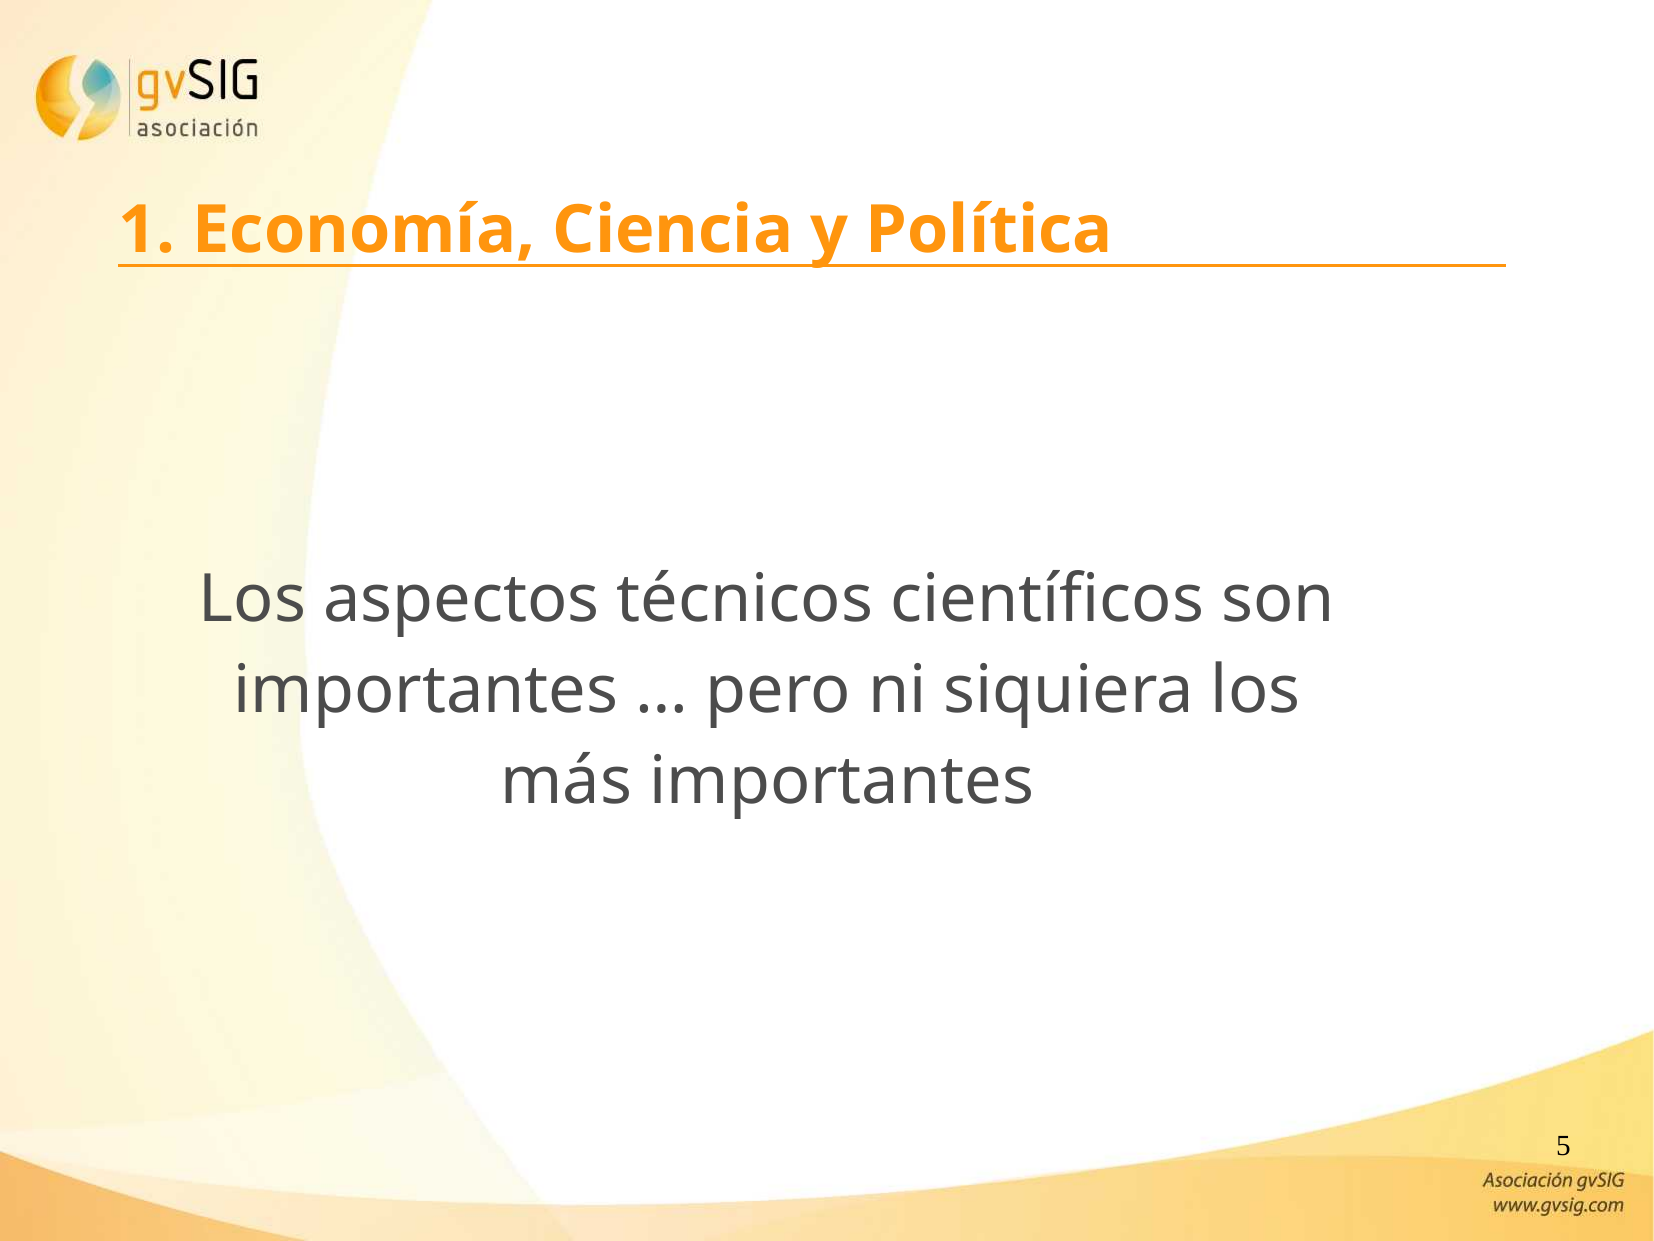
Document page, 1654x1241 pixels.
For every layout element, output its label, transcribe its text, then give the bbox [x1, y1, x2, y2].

title Los aspectos técnicos científicos son importantes … pero ni siquiera los más importantes [177, 570, 1359, 804]
picture [0, 0, 1654, 1241]
title 1. Economía, Ciencia y Política [118, 177, 1607, 276]
